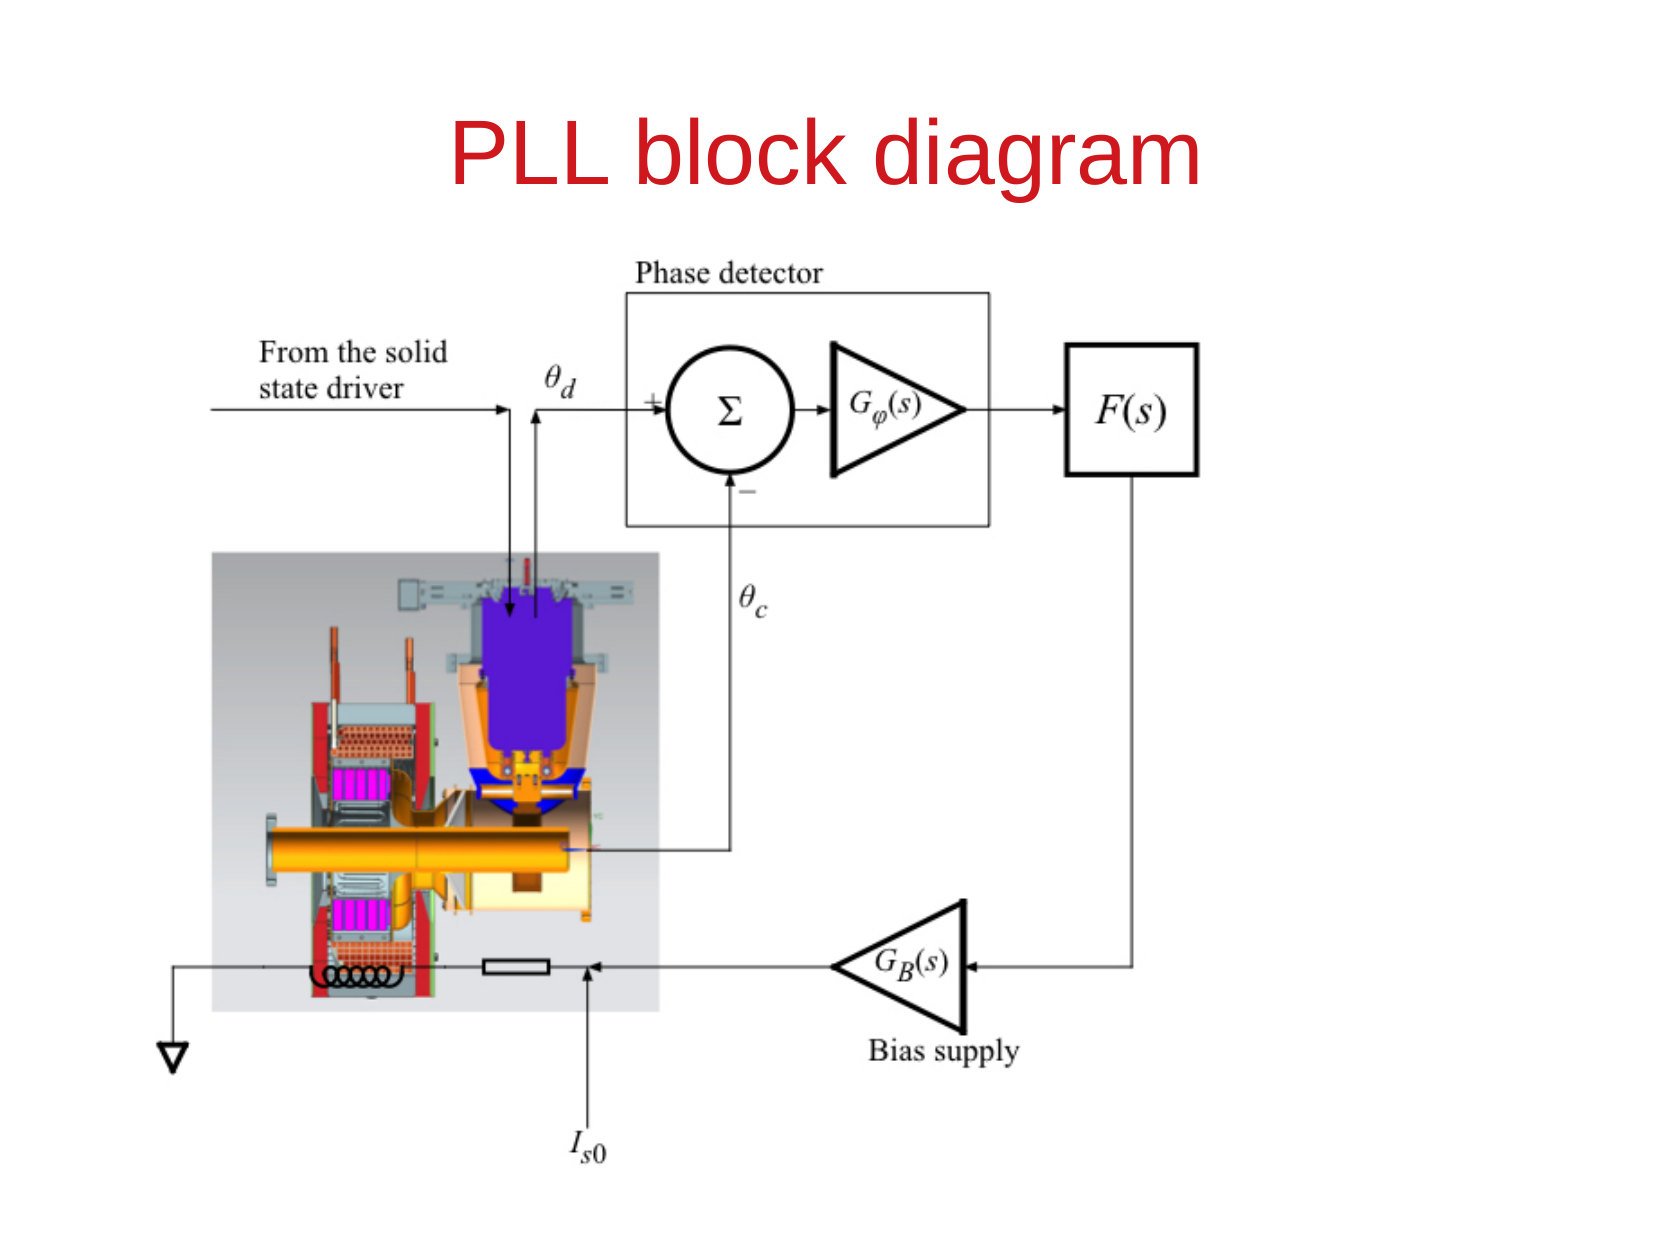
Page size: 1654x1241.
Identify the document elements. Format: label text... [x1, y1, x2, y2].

title PLL block diagram [82, 49, 1571, 257]
picture [153, 251, 1204, 1178]
